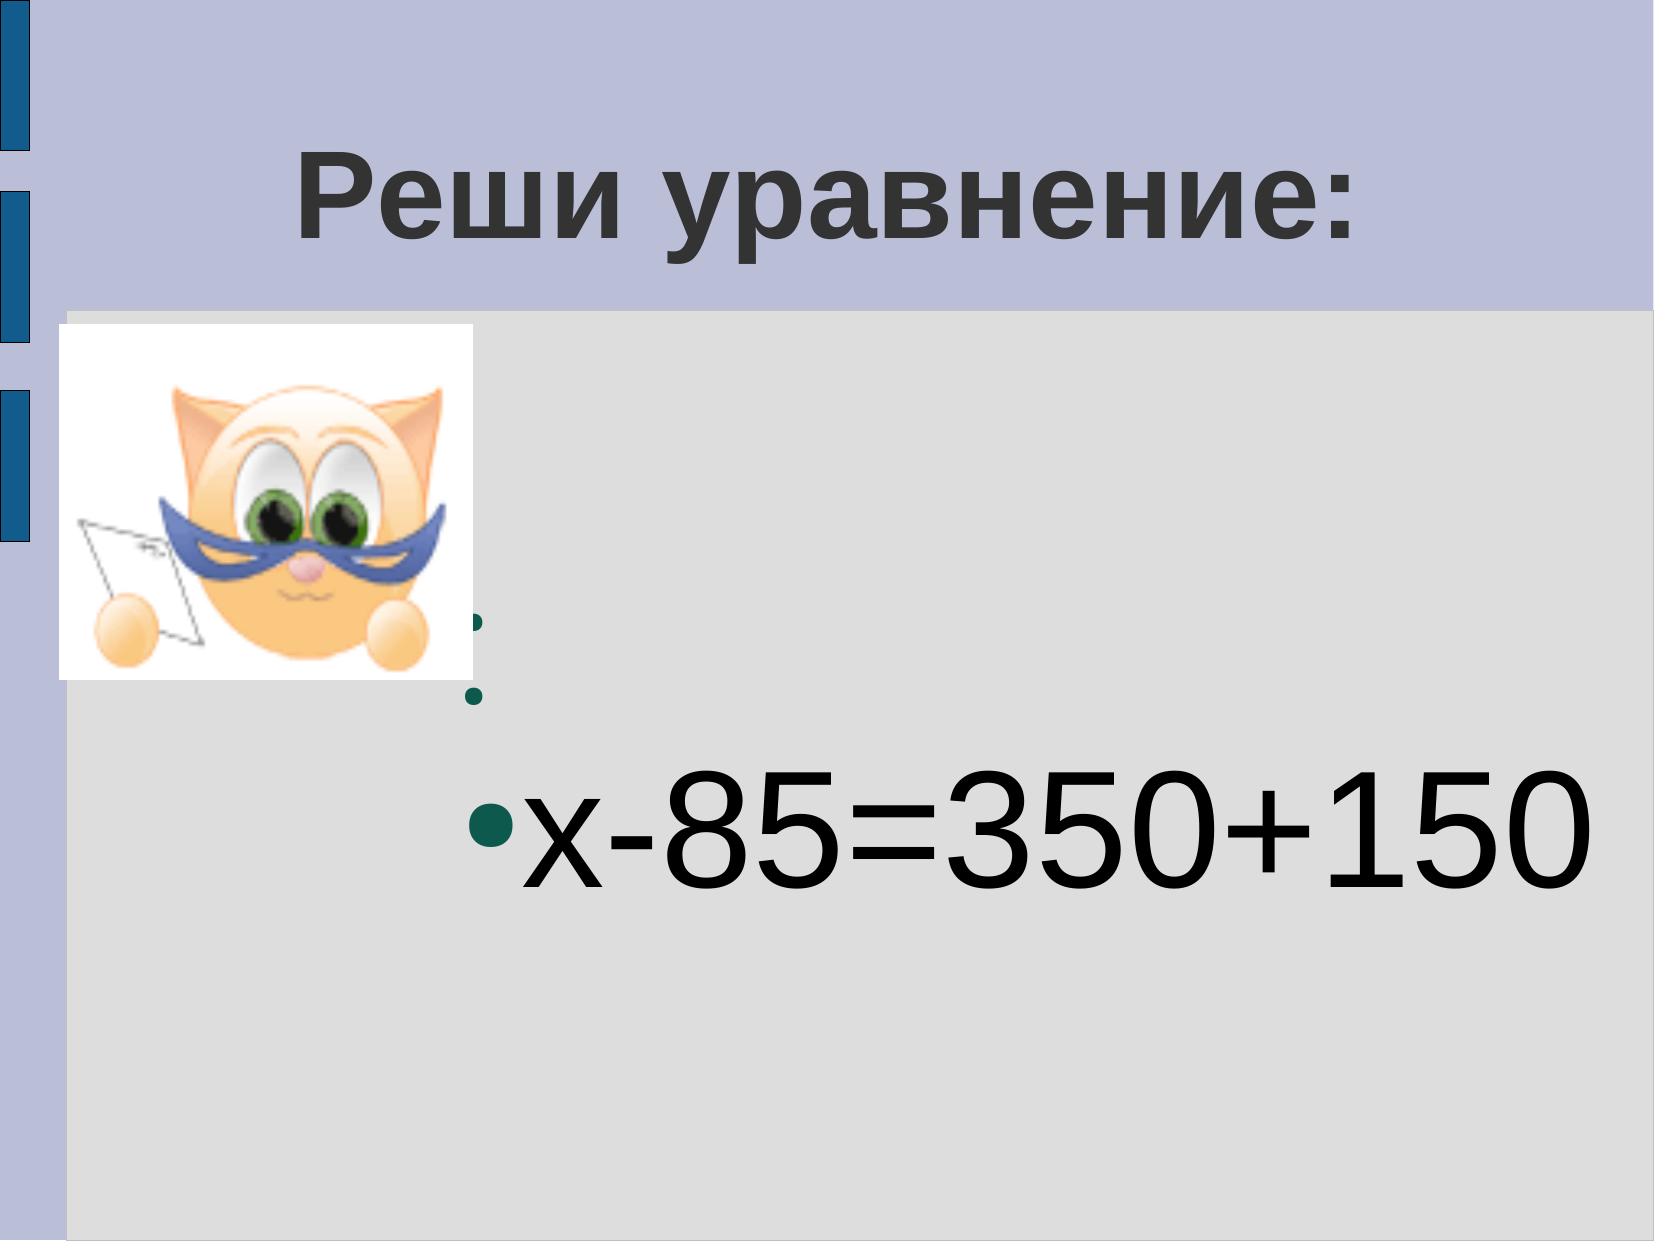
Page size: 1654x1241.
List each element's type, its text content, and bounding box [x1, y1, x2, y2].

title Реши уравнение: [121, 91, 1534, 299]
picture [59, 324, 473, 680]
list x-85=350+150 [444, 586, 1625, 1241]
